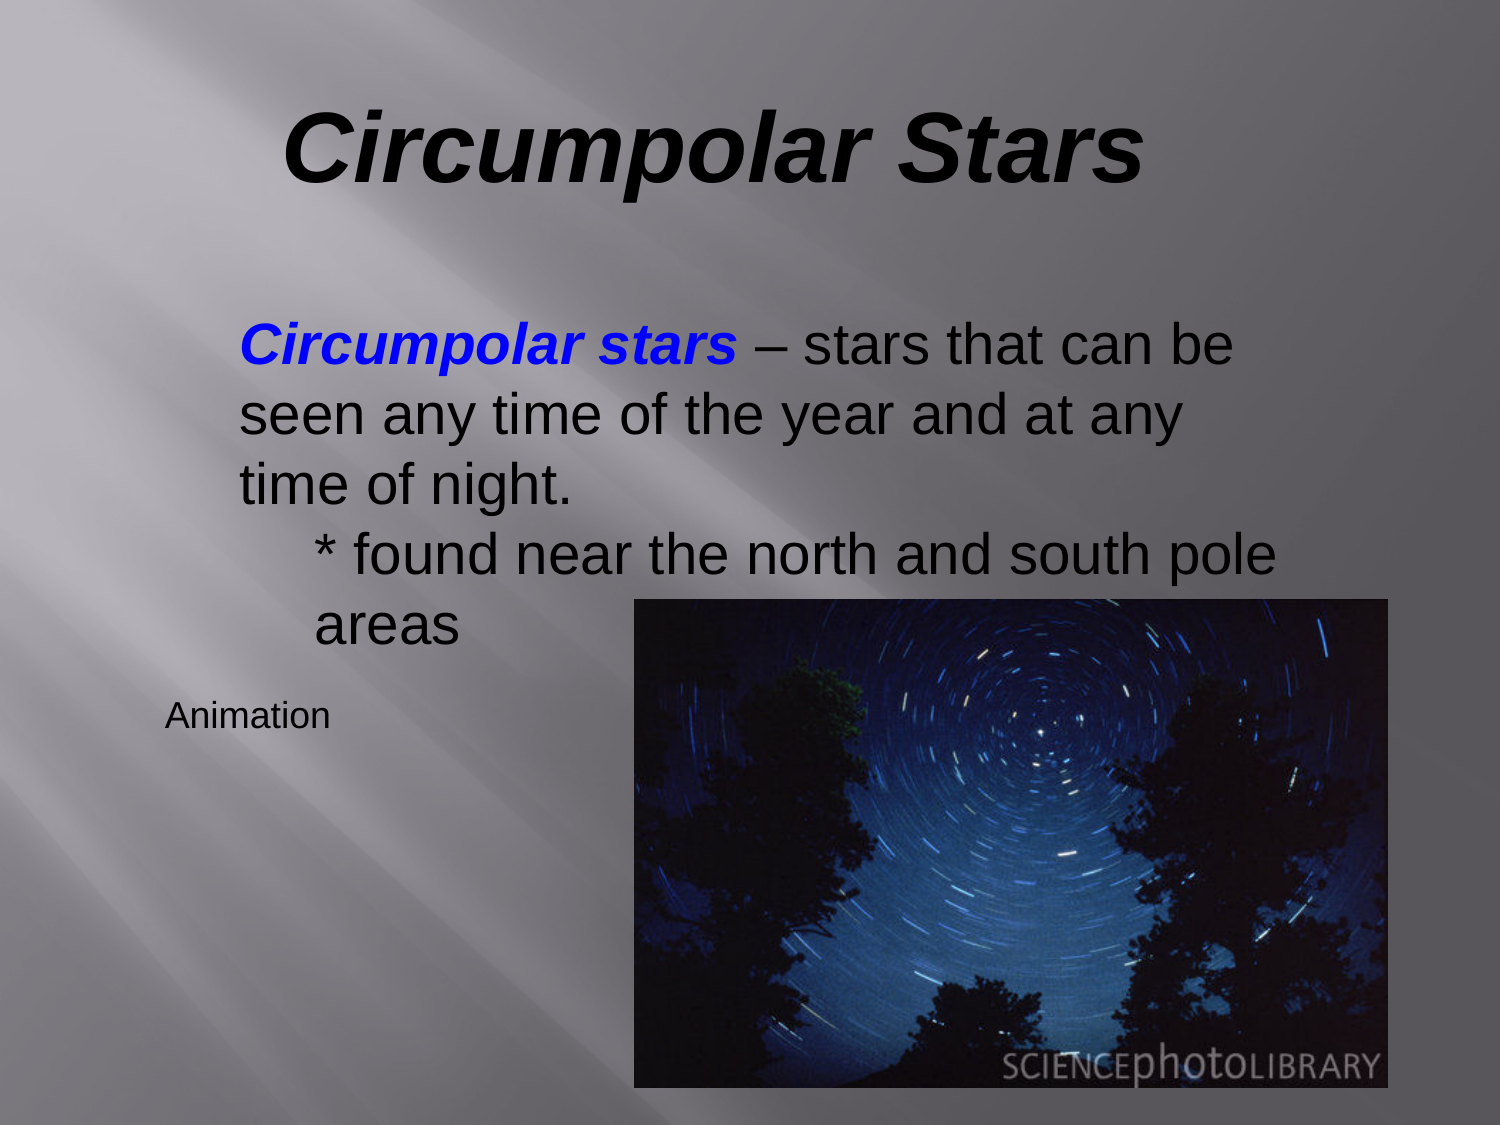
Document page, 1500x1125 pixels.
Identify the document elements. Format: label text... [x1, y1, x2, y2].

text_box Animation [150, 683, 356, 744]
picture [634, 600, 1388, 1088]
text_box Circumpolar Stars [266, 75, 1163, 210]
text_box Circumpolar stars – stars that can be seen any time of the year and at any time of night. * found near the north and south pole areas [225, 299, 1313, 844]
